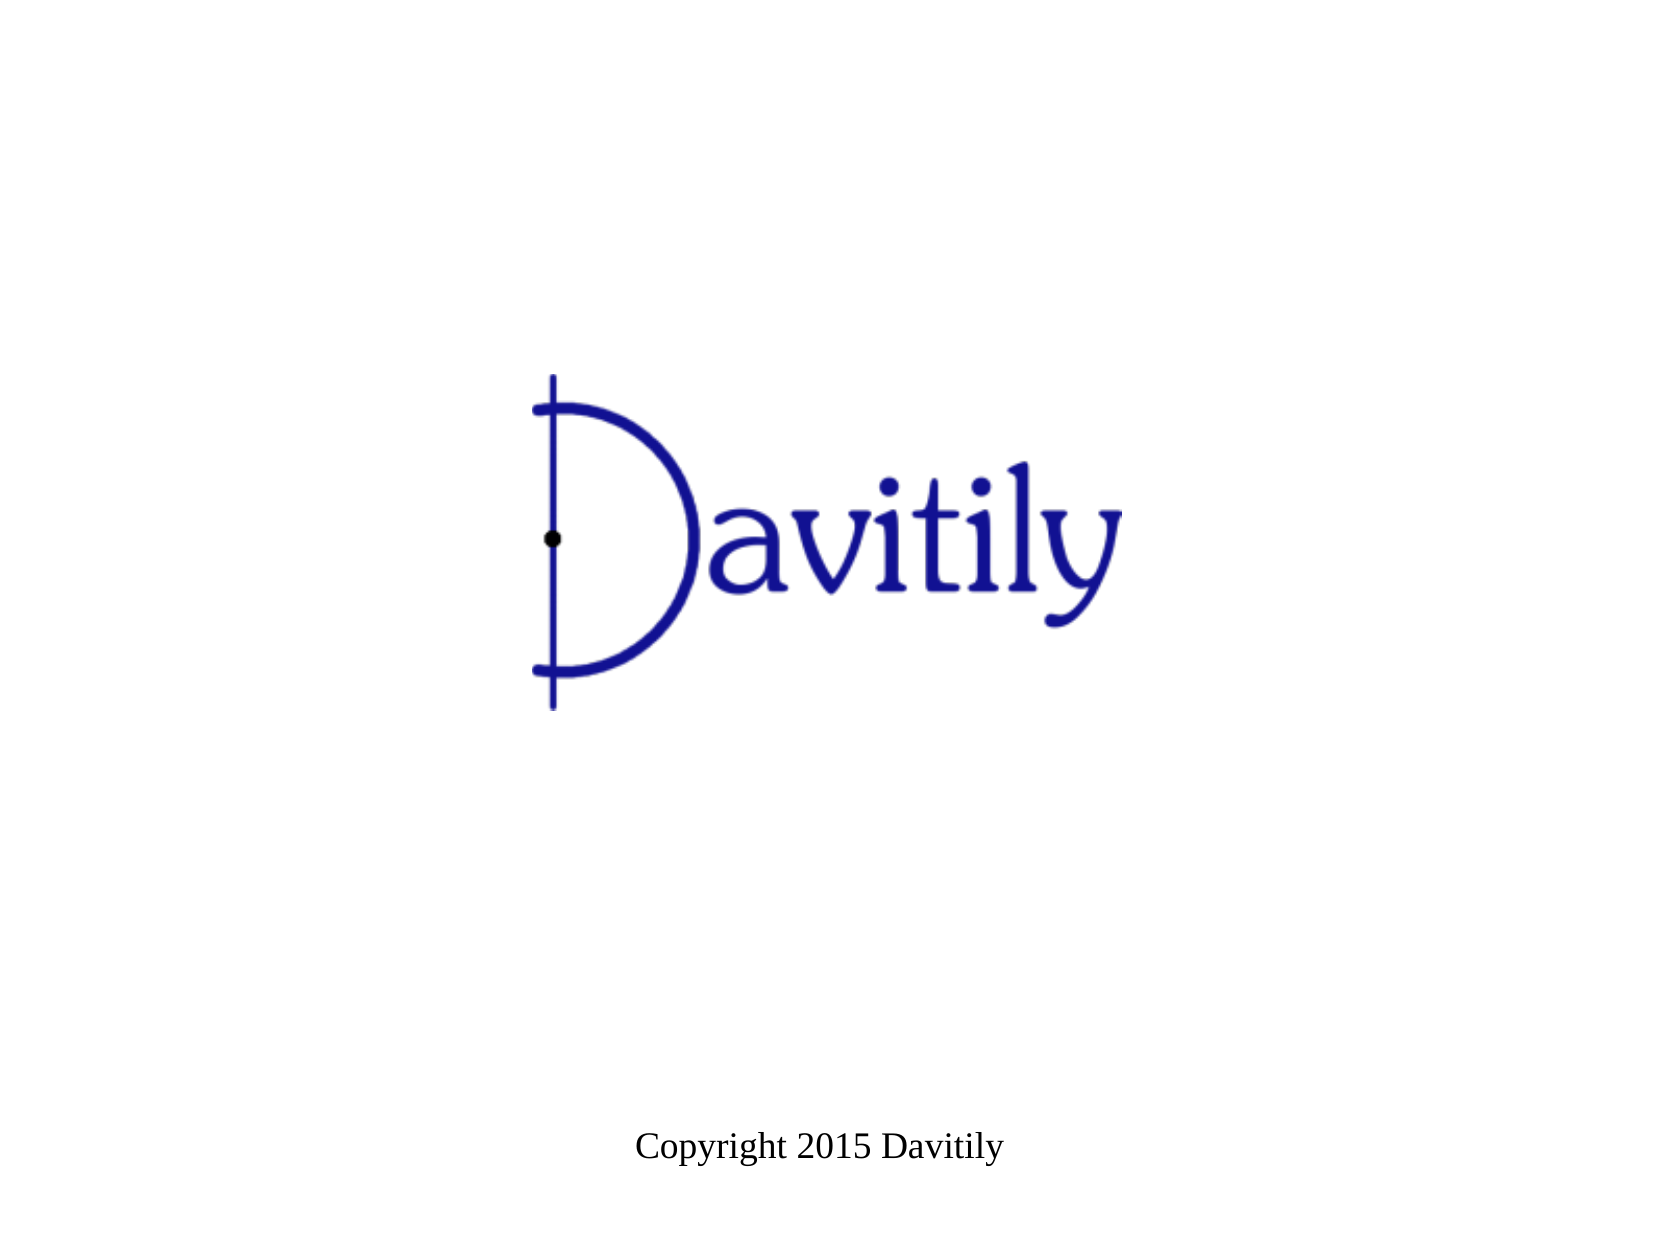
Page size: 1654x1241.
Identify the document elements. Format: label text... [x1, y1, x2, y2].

text_box Copyright 2015 Davitily [620, 1117, 1021, 1175]
picture [532, 374, 1122, 711]
